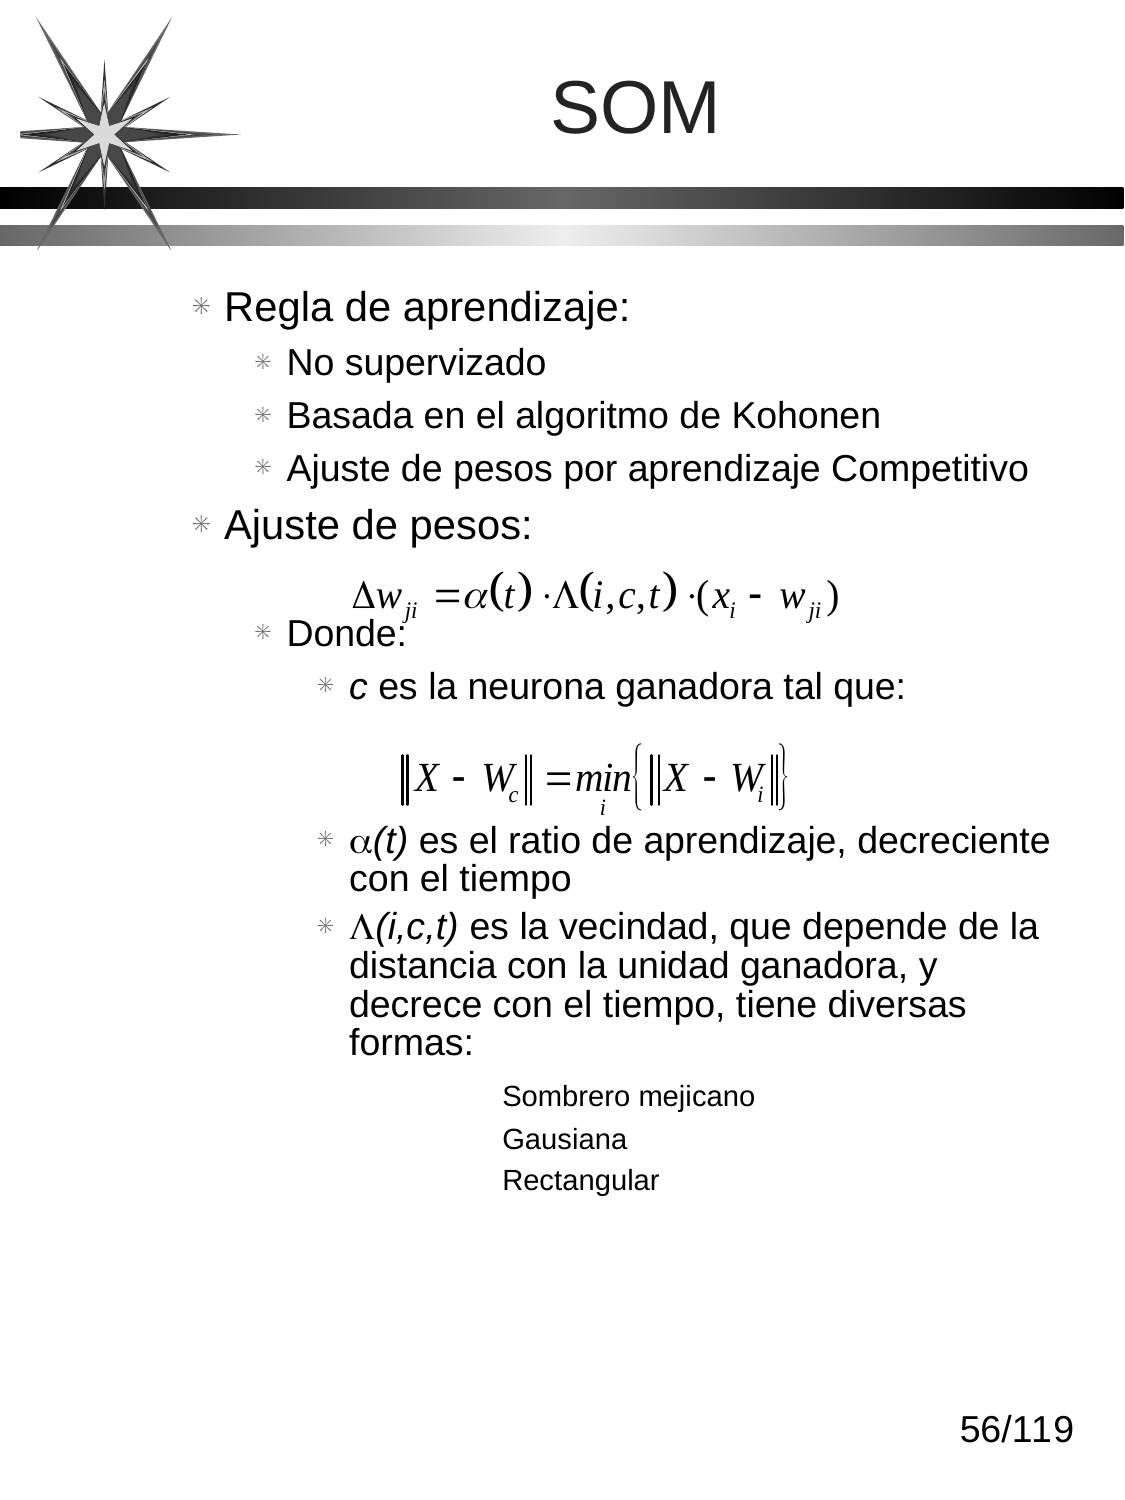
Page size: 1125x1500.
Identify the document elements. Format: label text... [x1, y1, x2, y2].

title SOM [174, 3, 1097, 210]
list Regla de aprendizaje: No supervizado Basada en el algoritmo de Kohonen Ajuste de pesos por aprendizaje Competitivo Ajuste de pesos: Donde: c es la neurona ganadora tal que: (t) es el ratio de aprendizaje, decreciente con el tiempo (i,c,t) es la vecindad, que depende de la distancia con la unidad ganadora, y decrece con el tiempo, tiene diversas formas: Sombrero mejicano Gausiana Rectangular [37, 275, 1075, 1465]
chart [345, 568, 987, 646]
chart [395, 742, 942, 844]
